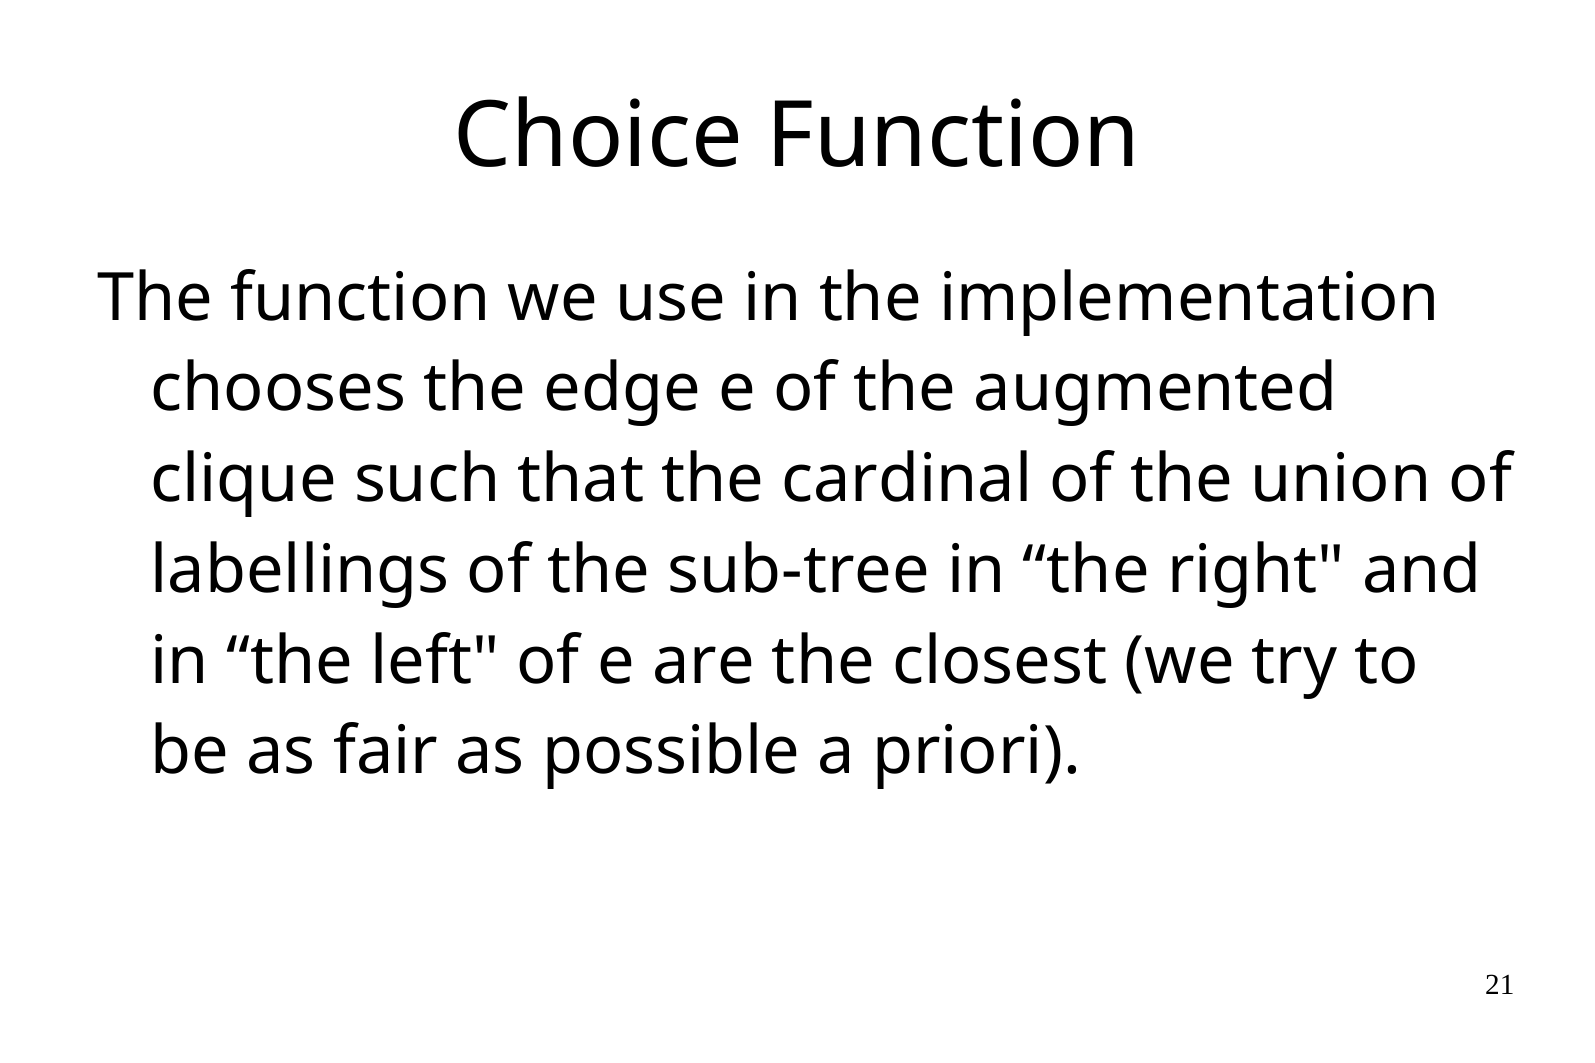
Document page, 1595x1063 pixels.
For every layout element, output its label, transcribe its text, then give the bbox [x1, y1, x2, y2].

list The function we use in the implementation chooses the edge e of the augmented clique such that the cardinal of the union of labellings of the sub-tree in “the right" and in “the left" of e are the closest (we try to be as fair as possible a priori). [79, 248, 1515, 951]
title Choice Function [79, 42, 1515, 220]
